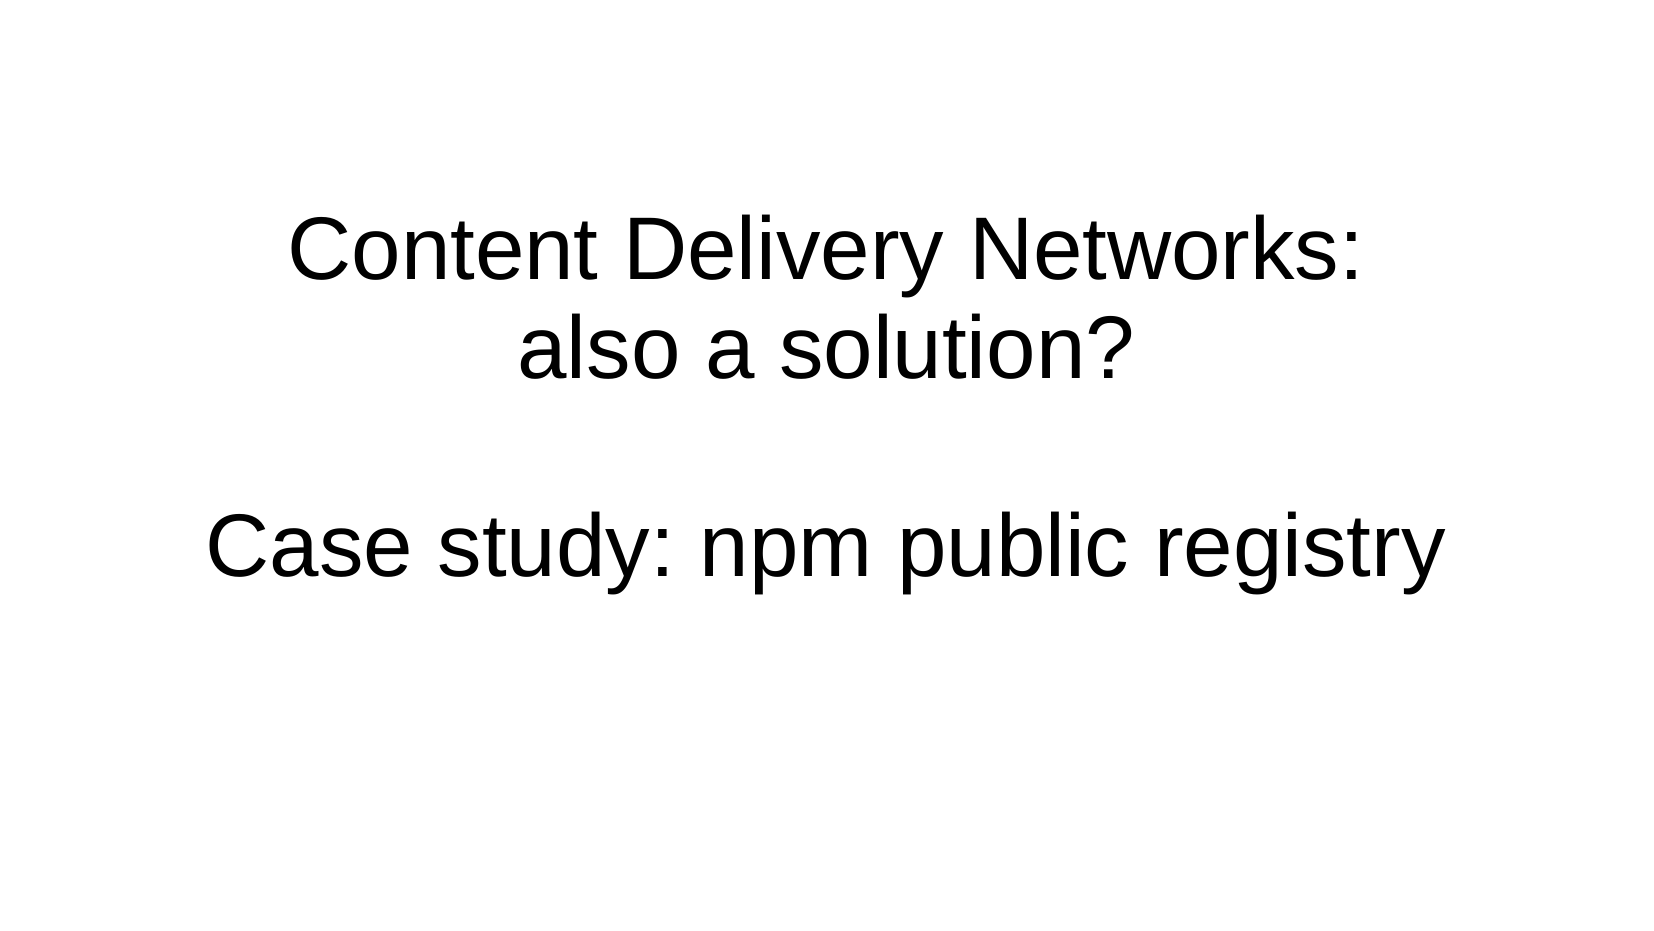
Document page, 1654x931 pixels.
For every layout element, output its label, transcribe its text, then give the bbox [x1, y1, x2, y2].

subtitle Content Delivery Networks: also a solution? Case study: npm public registry [82, 37, 1571, 758]
